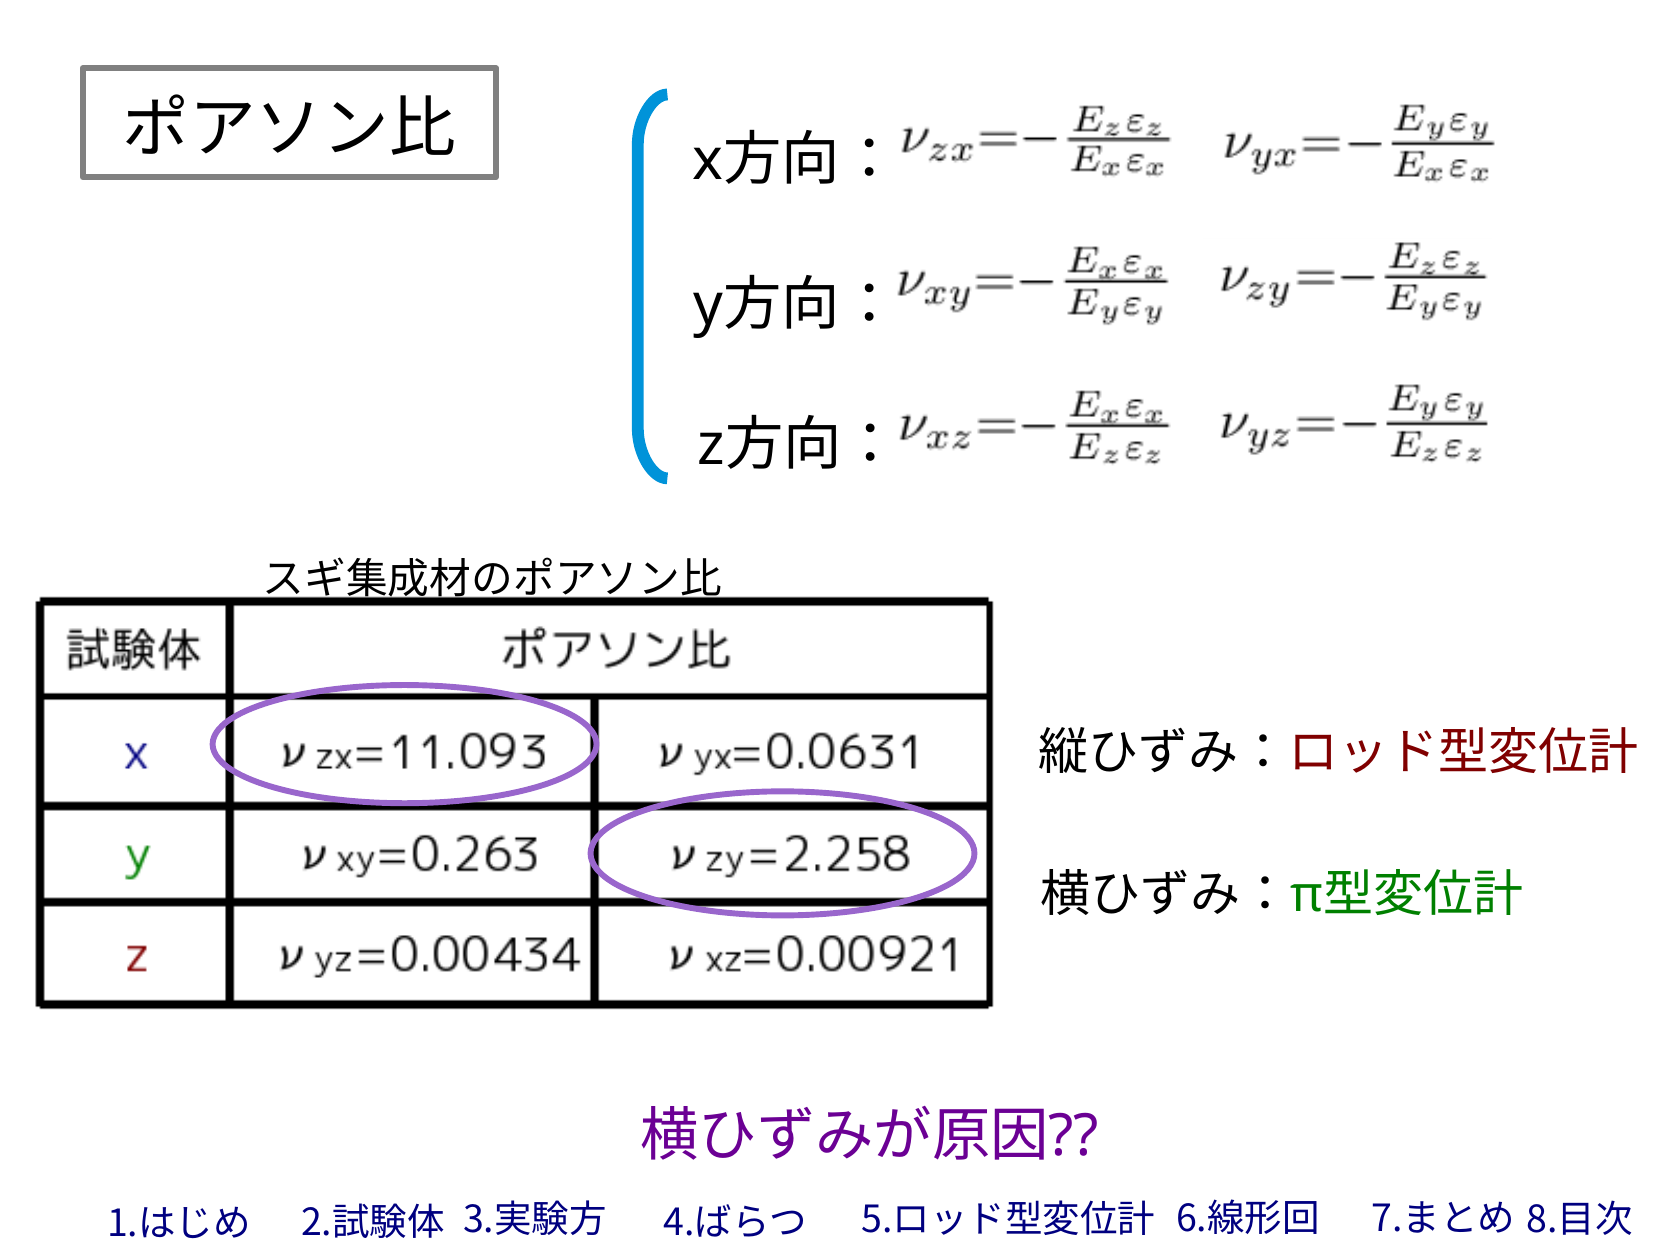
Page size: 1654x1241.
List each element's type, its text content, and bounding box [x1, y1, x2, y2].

text_box 6.線形回帰 [1161, 1180, 1368, 1237]
text_box 縦ひずみ：ロッド型変位計 [1023, 704, 1654, 774]
text_box 2.試験体 [286, 1184, 464, 1241]
text_box 5.ロッド型変位計 [846, 1181, 1172, 1238]
text_box y方向： [679, 250, 920, 329]
picture [1215, 95, 1501, 200]
picture [3, 579, 1010, 1028]
picture [886, 237, 1175, 342]
picture [1203, 377, 1494, 474]
text_box 4.ばらつき [648, 1184, 856, 1241]
text_box 3.実験方法 [448, 1181, 656, 1238]
text_box z方向： [682, 389, 921, 468]
text_box 7.まとめ [1356, 1180, 1535, 1236]
text_box スギ集成材のポアソン比 [248, 537, 751, 598]
text_box ポアソン比 [82, 68, 497, 178]
text_box 横ひずみ：π型変位計 [1025, 846, 1556, 916]
text_box x方向： [678, 104, 916, 183]
text_box 1.はじめに [92, 1185, 286, 1241]
picture [890, 92, 1176, 184]
text_box 横ひずみが原因?? [625, 1080, 1136, 1160]
picture [1203, 237, 1492, 331]
picture [886, 381, 1175, 474]
text_box 8.目次 [1511, 1181, 1654, 1237]
